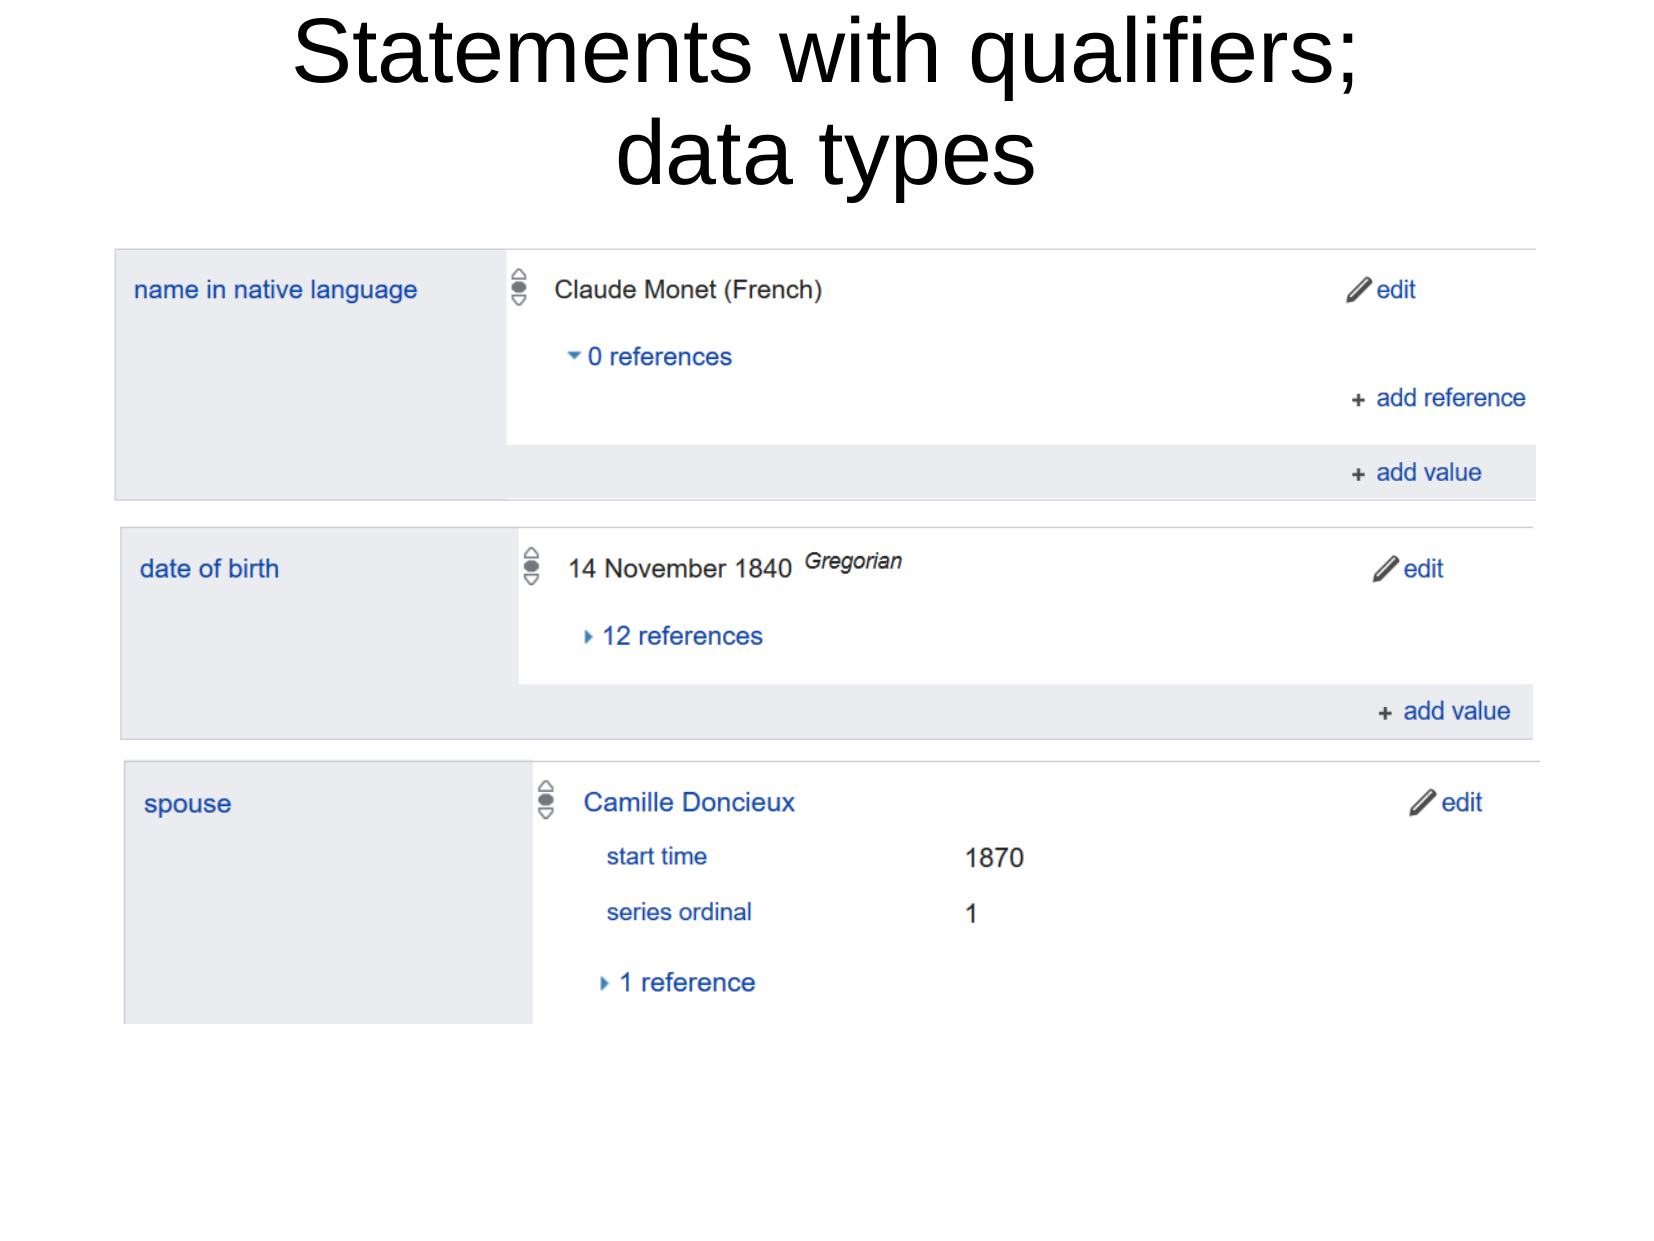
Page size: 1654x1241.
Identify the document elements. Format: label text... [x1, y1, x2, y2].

picture [111, 240, 1536, 507]
picture [109, 518, 1540, 1024]
title Statements with qualifiers; data types [82, 0, 1571, 307]
